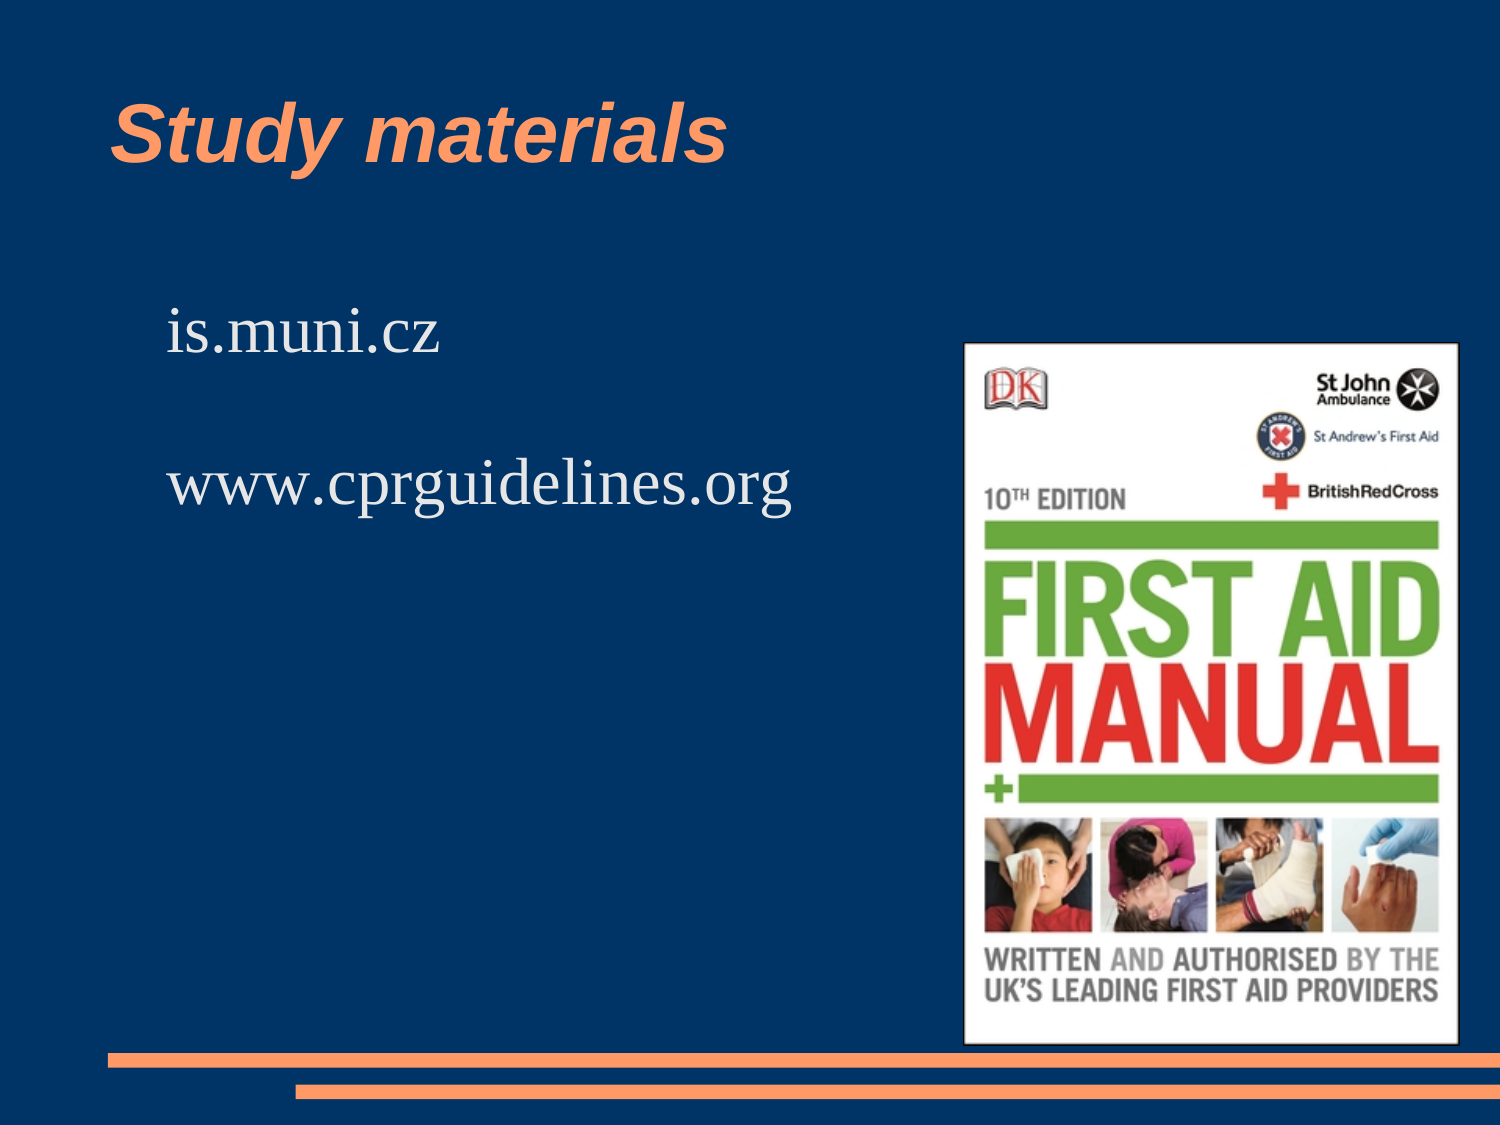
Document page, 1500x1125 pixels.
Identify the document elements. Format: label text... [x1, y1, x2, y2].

list is.muni.cz www.cprguidelines.org [110, 292, 1414, 945]
picture [963, 342, 1460, 1046]
title Study materials [110, 41, 1389, 228]
